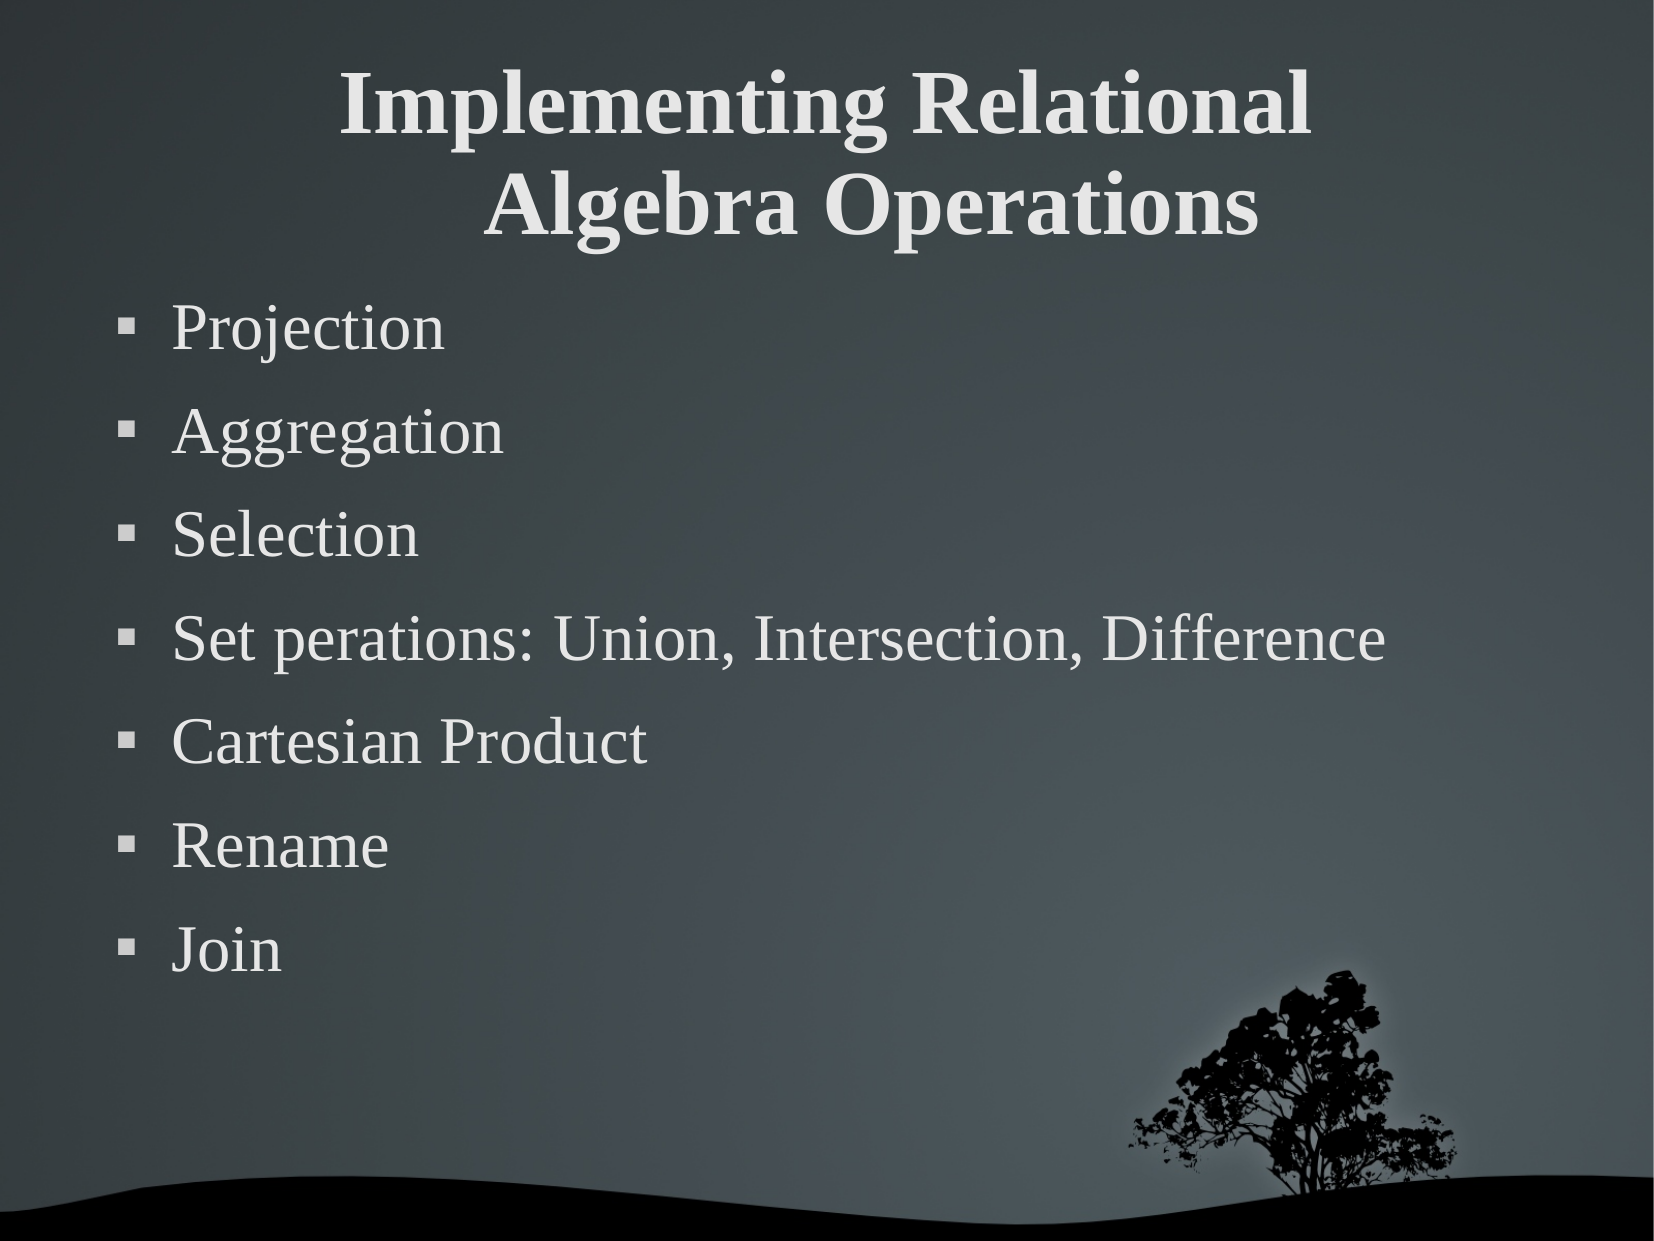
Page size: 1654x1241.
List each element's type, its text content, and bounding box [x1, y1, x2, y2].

title Implementing Relational Algebra Operations [82, 33, 1571, 273]
list Projection Aggregation Selection Set perations: Union, Intersection, Difference Cartesian Product Rename Join [82, 290, 1571, 1144]
picture [0, 0, 1654, 1241]
